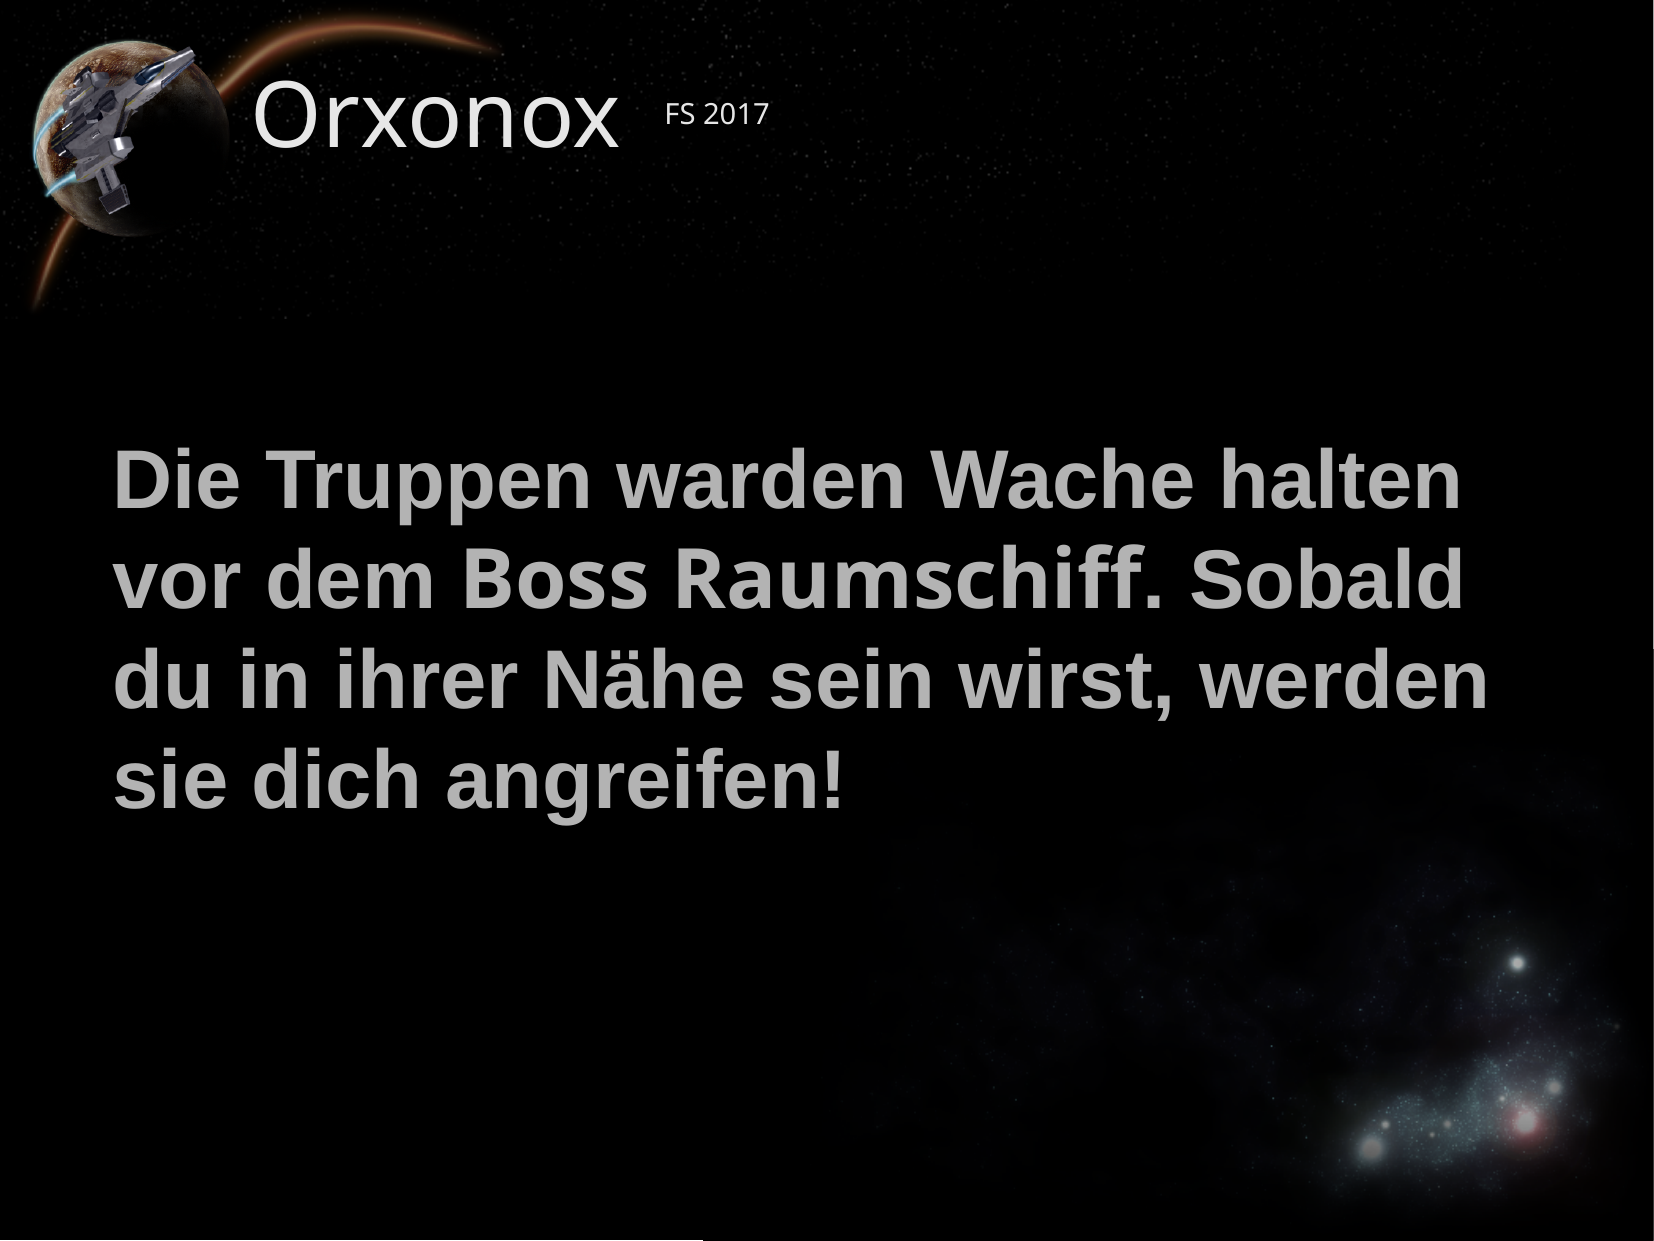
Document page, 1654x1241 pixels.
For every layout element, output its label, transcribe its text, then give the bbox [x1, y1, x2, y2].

picture [0, 0, 1607, 443]
picture [703, 649, 1654, 1241]
title Die Truppen warden Wache halten vor dem Boss Raumschiff. Sobald du in ihrer Nähe sein wirst, werden sie dich angreifen! [112, 309, 1539, 826]
